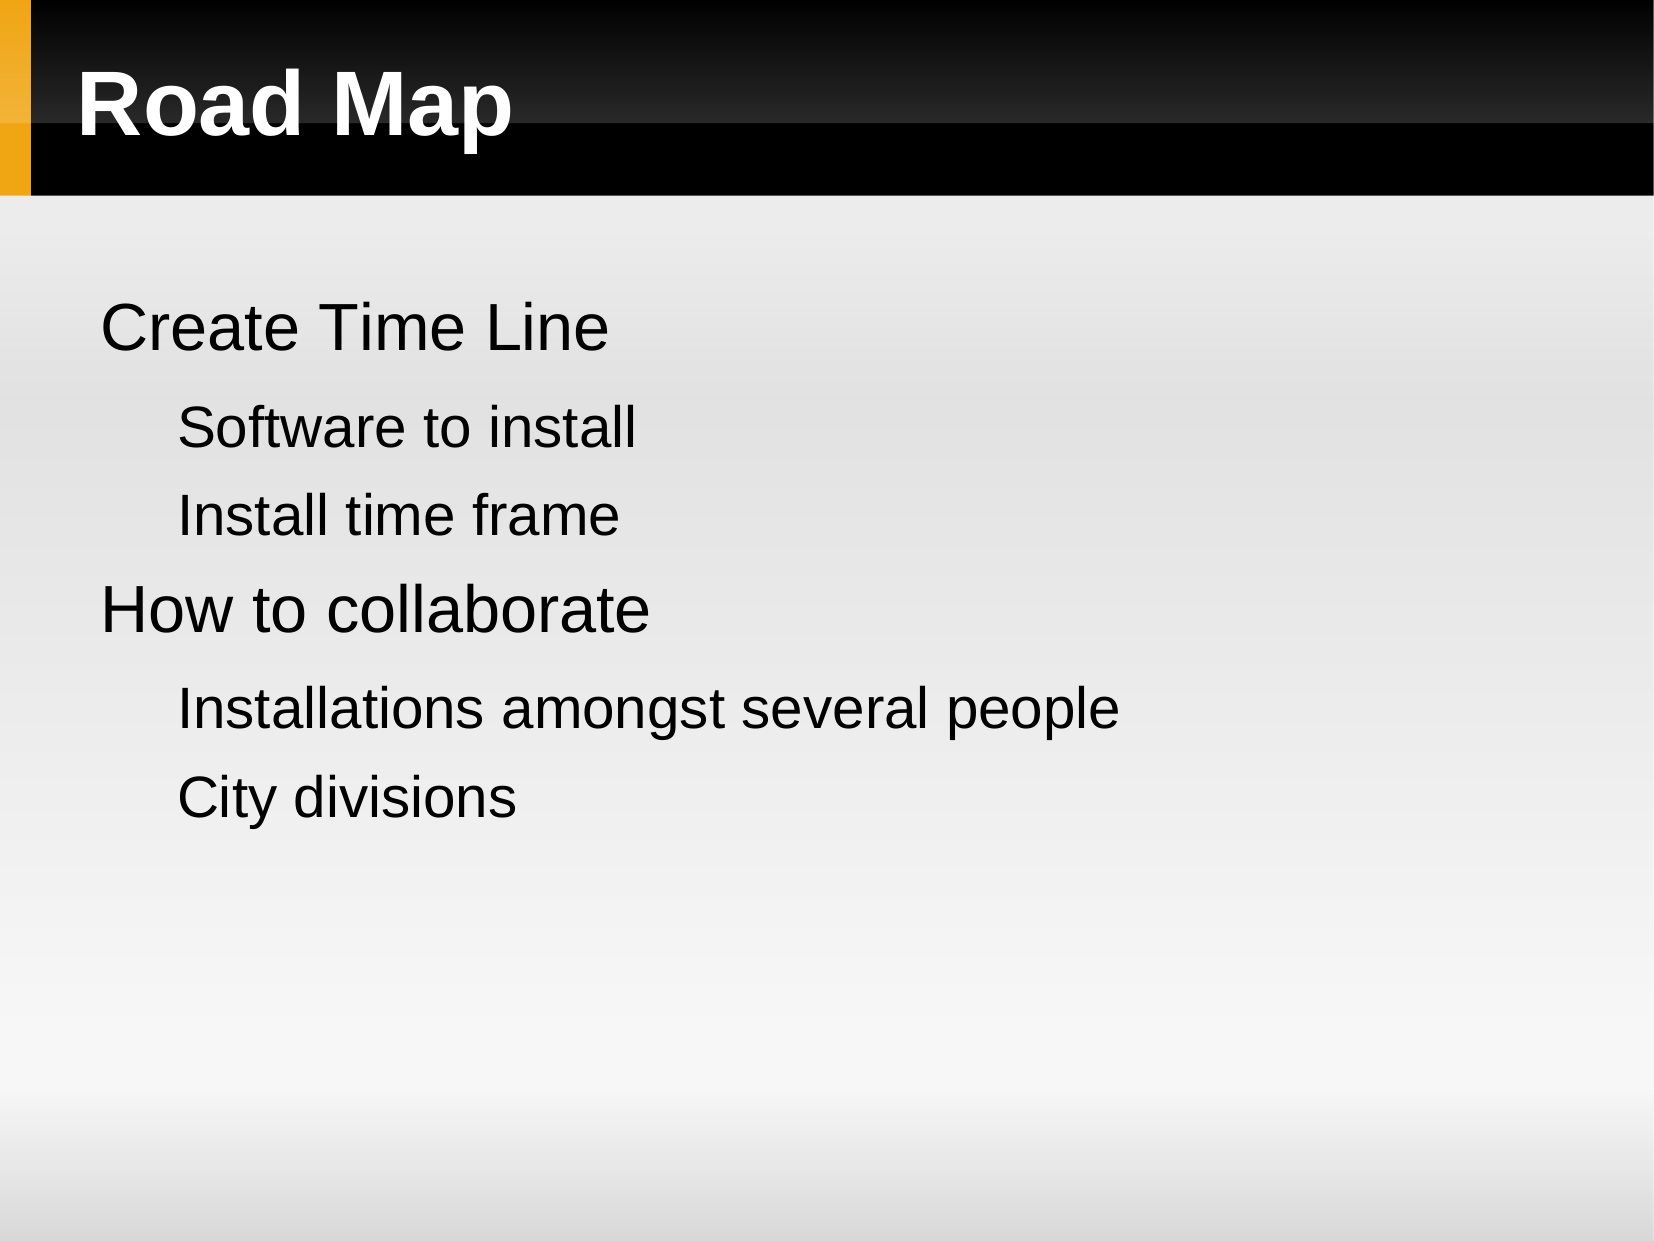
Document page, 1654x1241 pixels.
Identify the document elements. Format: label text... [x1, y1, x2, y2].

picture [0, 0, 1654, 1241]
title Road Map [76, 7, 1565, 200]
list Create Time Line Software to install Install time frame How to collaborate Installations amongst several people City divisions [82, 290, 1571, 1094]
